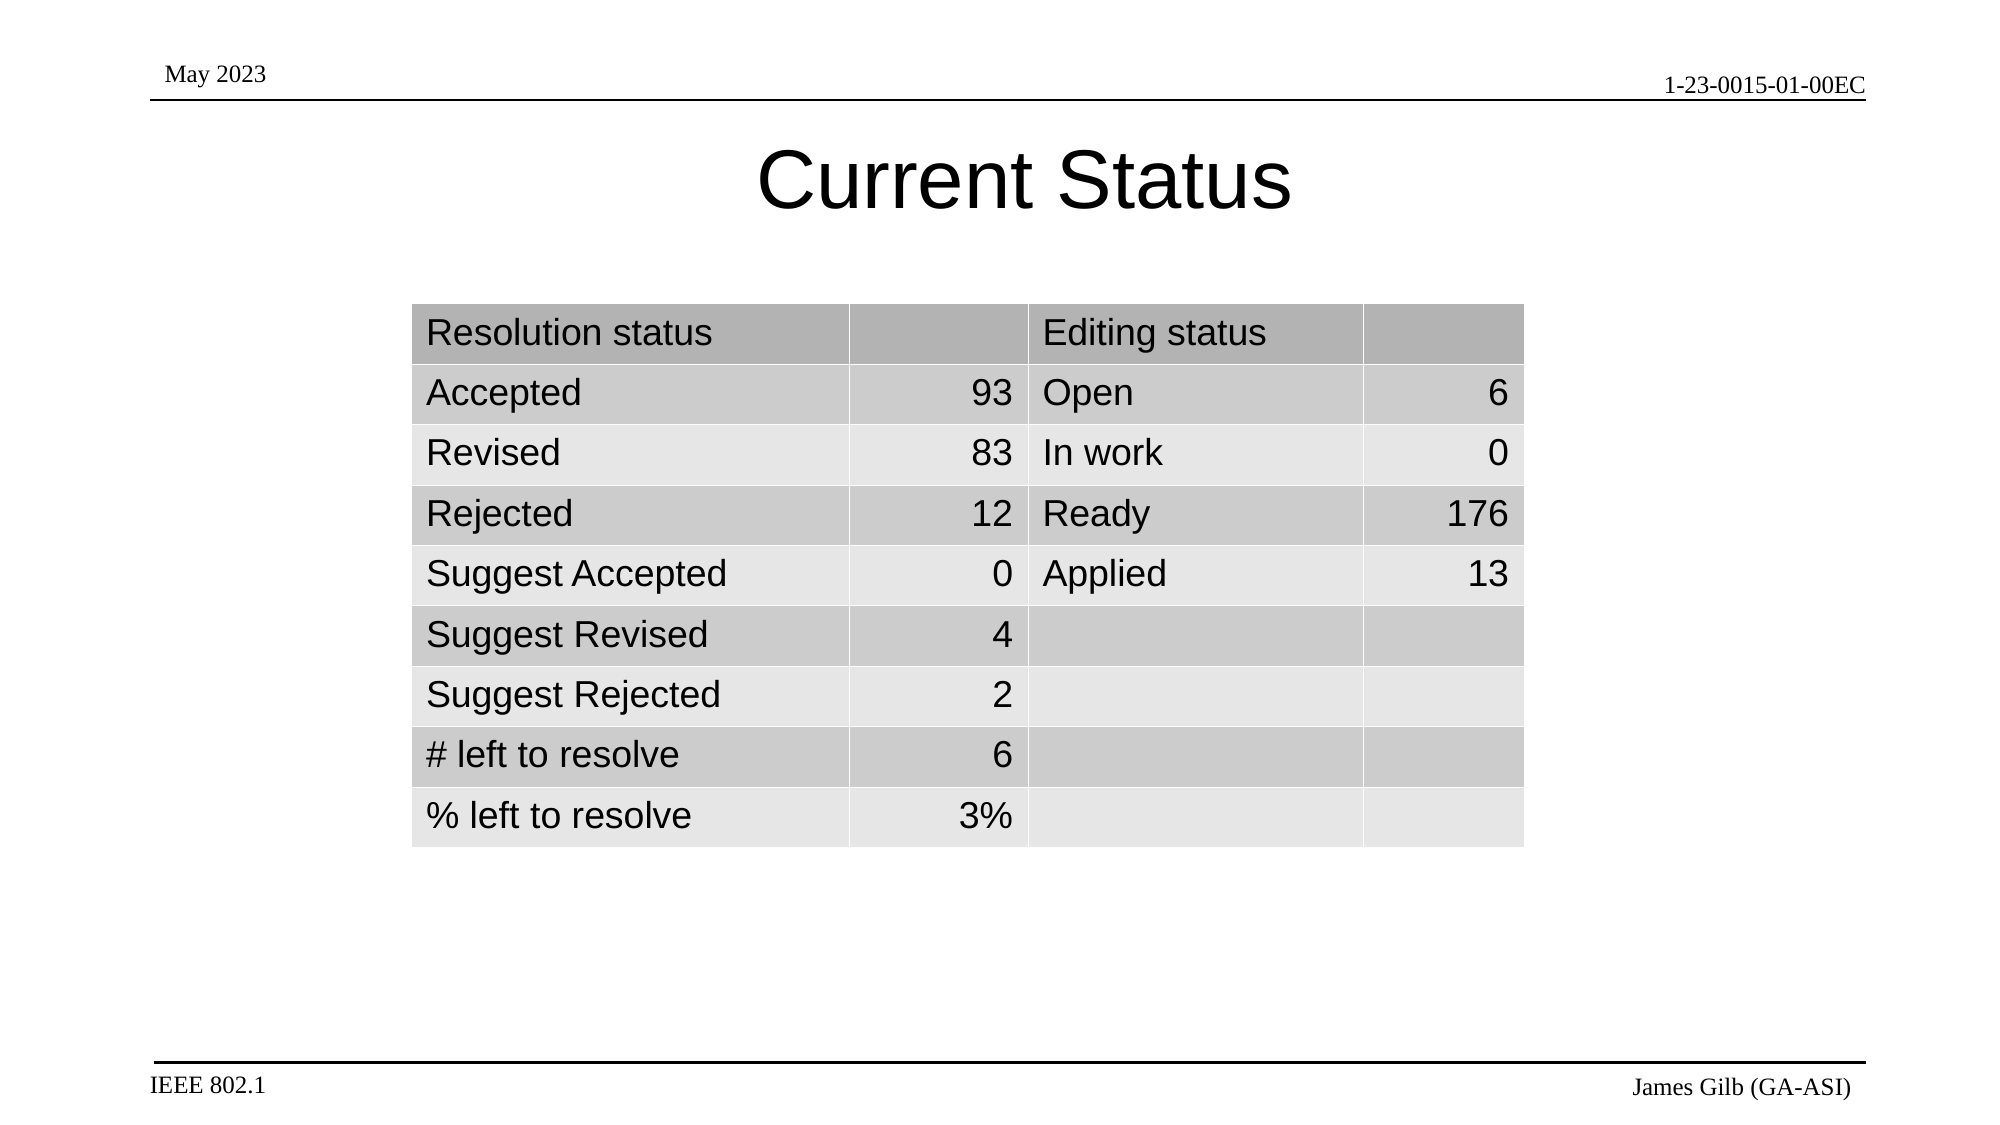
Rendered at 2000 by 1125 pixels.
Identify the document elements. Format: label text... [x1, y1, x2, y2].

table_cell 93 [850, 365, 1028, 424]
table_cell Applied [1029, 546, 1363, 605]
table_cell 13 [1364, 546, 1524, 605]
table_header [1364, 304, 1524, 364]
title Current Status [149, 112, 1900, 238]
table_cell % left to resolve [412, 788, 849, 847]
table_cell [1364, 667, 1524, 726]
table_cell [1029, 667, 1363, 726]
table_cell 176 [1364, 486, 1524, 545]
table_cell Open [1029, 365, 1363, 424]
table_cell 0 [850, 546, 1028, 605]
table_cell 0 [1364, 425, 1524, 485]
table_cell 83 [850, 425, 1028, 485]
table_cell [1029, 788, 1363, 847]
table_cell [1364, 788, 1524, 847]
table_cell Suggest Accepted [412, 546, 849, 605]
table_cell Suggest Rejected [412, 667, 849, 726]
table_header [850, 304, 1028, 364]
table_cell 12 [850, 486, 1028, 545]
table_cell 3% [850, 788, 1028, 847]
table_cell [1029, 606, 1363, 666]
table_cell 6 [850, 727, 1028, 787]
table_header Resolution status [412, 304, 849, 364]
table_cell Suggest Revised [412, 606, 849, 666]
table_cell In work [1029, 425, 1363, 485]
table_cell 4 [850, 606, 1028, 666]
table_cell # left to resolve [412, 727, 849, 787]
table_cell 6 [1364, 365, 1524, 424]
table_header Editing status [1029, 304, 1363, 364]
table_cell Accepted [412, 365, 849, 424]
table_cell Revised [412, 425, 849, 485]
table_cell Rejected [412, 486, 849, 545]
table_cell [1364, 727, 1524, 787]
table_cell Ready [1029, 486, 1363, 545]
table_cell [1364, 606, 1524, 666]
table_cell [1029, 727, 1363, 787]
table_cell 2 [850, 667, 1028, 726]
